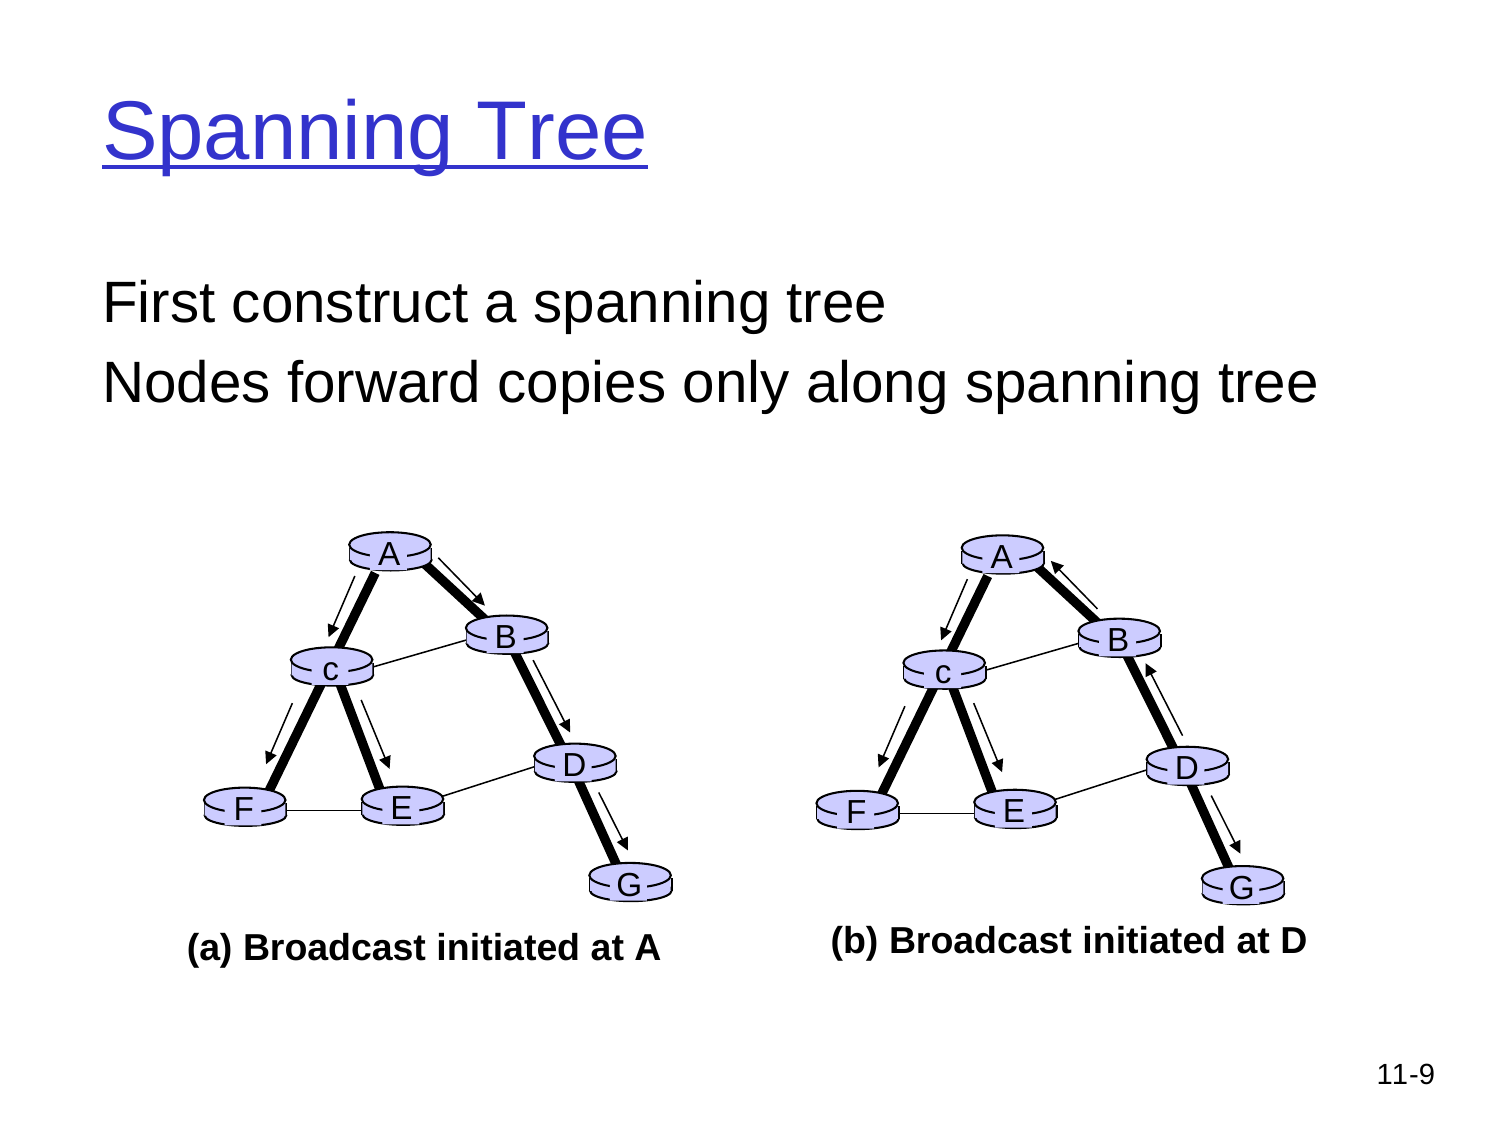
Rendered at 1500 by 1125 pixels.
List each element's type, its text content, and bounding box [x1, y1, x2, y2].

text_box c [307, 642, 354, 696]
text_box [532, 618, 548, 652]
text_box F [831, 786, 882, 839]
text_box [534, 746, 547, 779]
text_box (a) Broadcast initiated at A [172, 918, 677, 976]
text_box (b) Broadcast initiated at D [815, 912, 1323, 970]
text_box G [601, 858, 658, 911]
text_box [658, 866, 672, 899]
list First construct a spanning tree Nodes forward copies only along spanning tree [87, 262, 1363, 567]
text_box [967, 652, 986, 688]
text_box [1041, 792, 1057, 826]
text_box B [479, 610, 532, 664]
text_box [290, 649, 307, 684]
text_box [428, 789, 444, 823]
text_box [882, 793, 899, 828]
text_box [361, 789, 375, 822]
text_box [354, 649, 373, 684]
text_box [816, 793, 831, 827]
text_box [465, 618, 479, 651]
text_box E [988, 785, 1041, 838]
text_box [203, 790, 218, 824]
text_box [1146, 750, 1159, 782]
text_box G [1214, 861, 1270, 912]
text_box [1078, 621, 1092, 655]
text_box B [1092, 614, 1145, 667]
text_box A [975, 567, 1028, 584]
text_box A [363, 567, 416, 581]
text_box [1270, 869, 1284, 902]
text_box [1214, 749, 1229, 783]
text_box F [218, 783, 269, 836]
text_box D [1159, 742, 1214, 795]
text_box [1028, 567, 1042, 572]
text_box [602, 746, 617, 780]
text_box [589, 866, 601, 898]
text_box [1145, 621, 1161, 655]
text_box E [375, 782, 428, 835]
title Spanning Tree [87, 37, 1363, 225]
text_box D [547, 739, 602, 792]
text_box [1201, 869, 1214, 902]
text_box c [920, 645, 967, 699]
text_box [974, 792, 988, 826]
text_box [269, 790, 286, 824]
text_box [965, 567, 975, 571]
text_box [903, 652, 920, 687]
